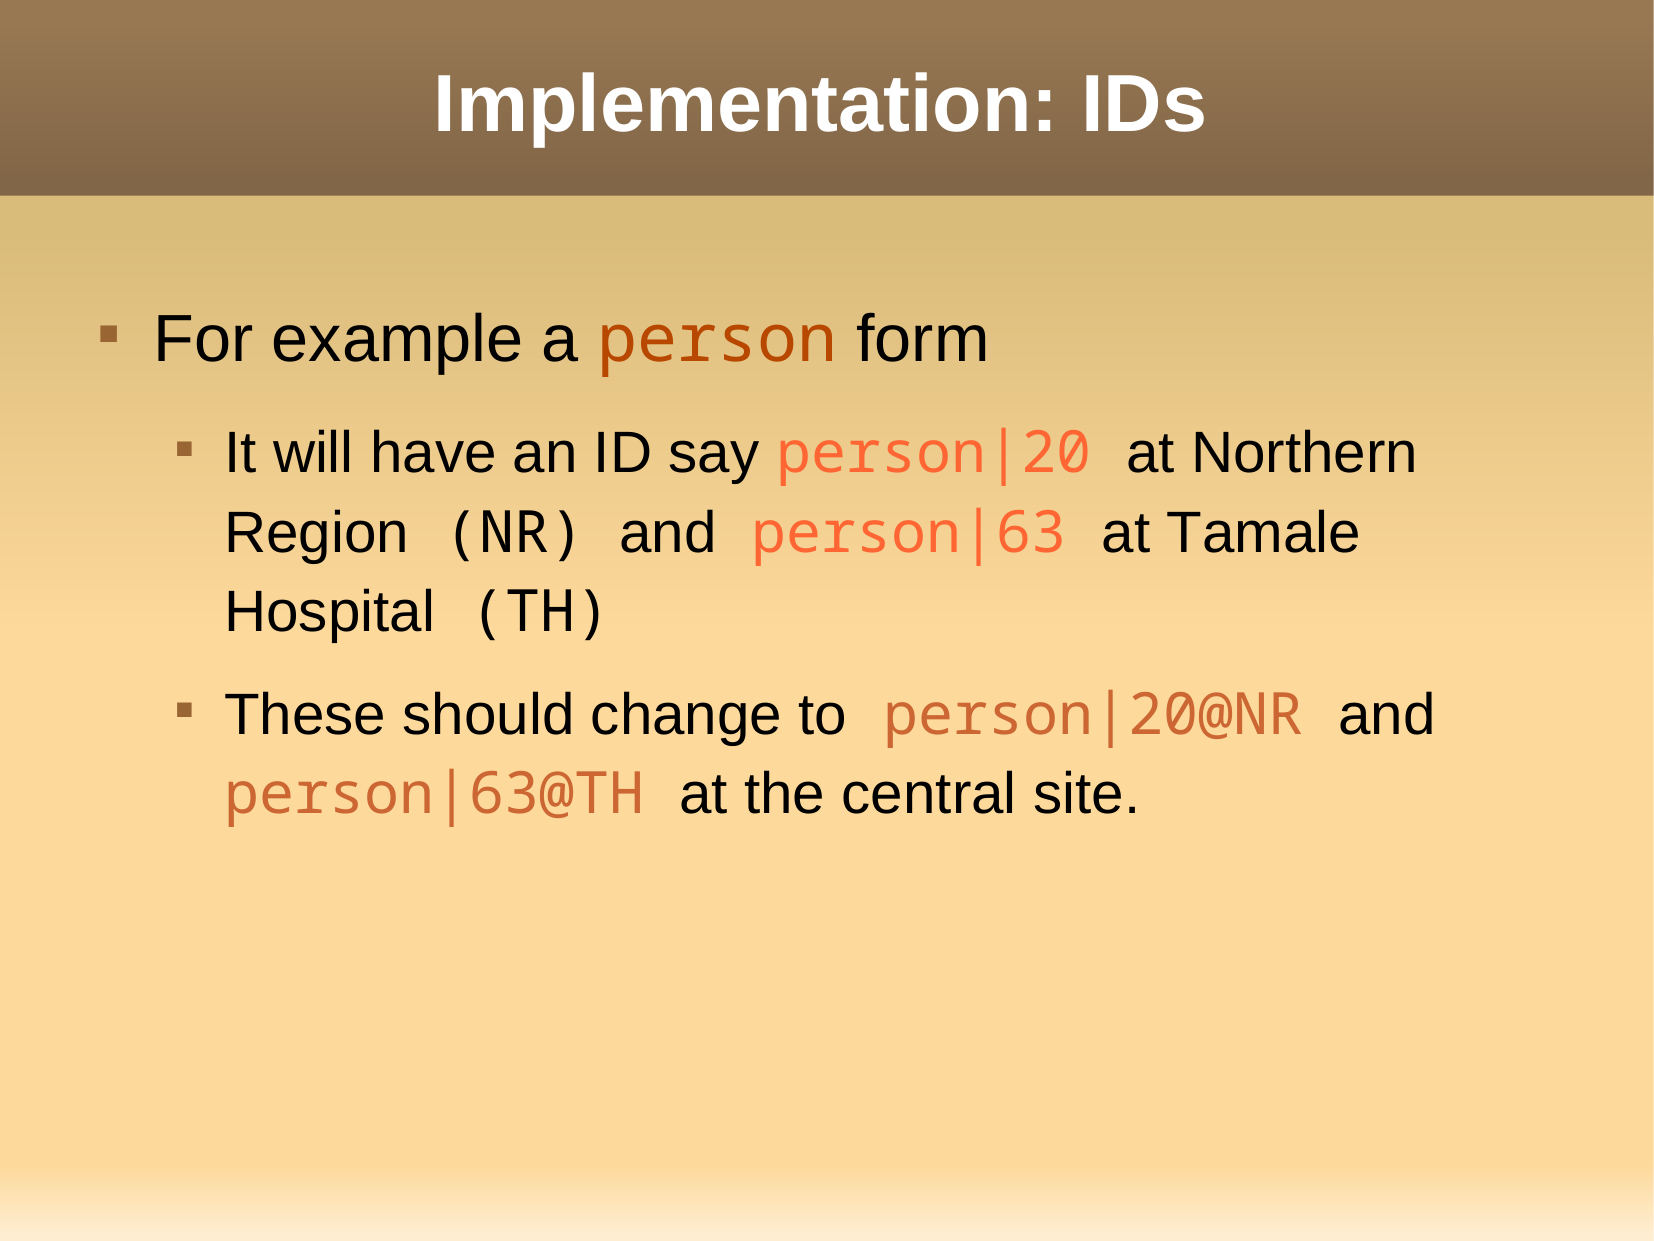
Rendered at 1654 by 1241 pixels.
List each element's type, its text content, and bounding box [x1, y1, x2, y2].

title Implementation: IDs [76, 0, 1565, 208]
picture [0, 0, 1654, 1241]
list For example a person form It will have an ID say person|20 at Northern Region (NR) and person|63 at Tamale Hospital (TH) These should change to person|20@NR and person|63@TH at the central site. [82, 290, 1571, 1109]
